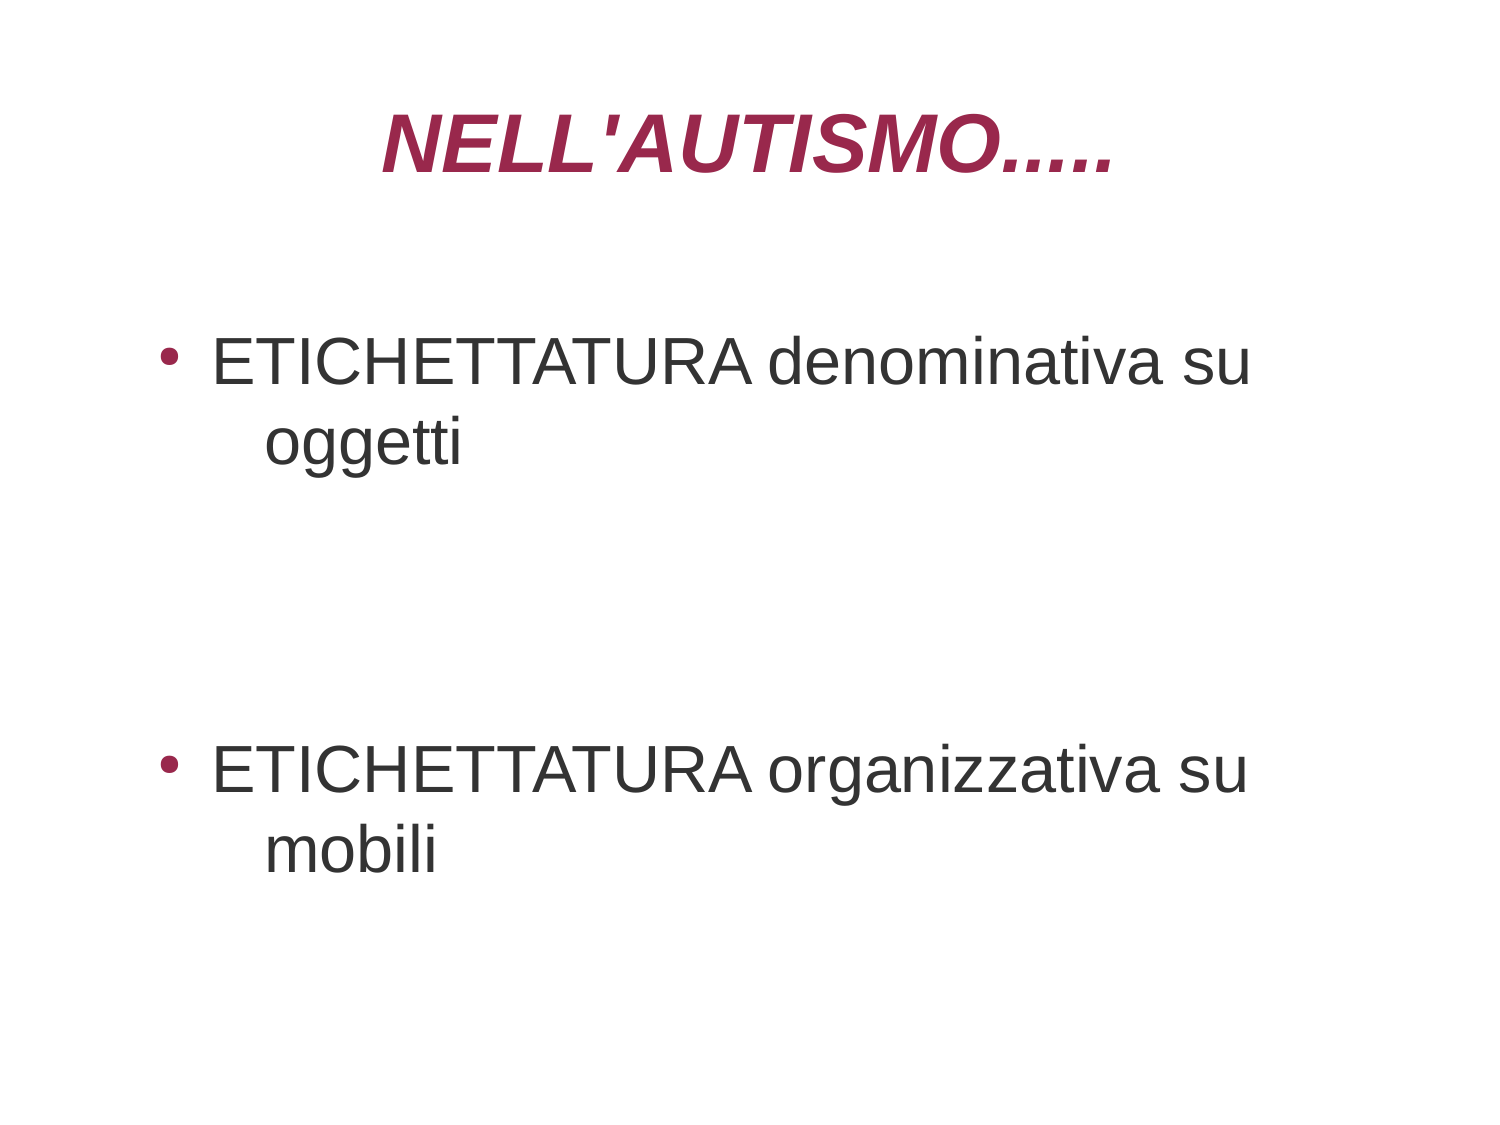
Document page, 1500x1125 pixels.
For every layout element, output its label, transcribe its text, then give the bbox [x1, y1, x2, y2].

title NELL'AUTISMO..... [75, 44, 1425, 233]
list ETICHETTATURA denominativa su oggetti ETICHETTATURA organizzativa su mobili [122, 318, 1376, 1027]
